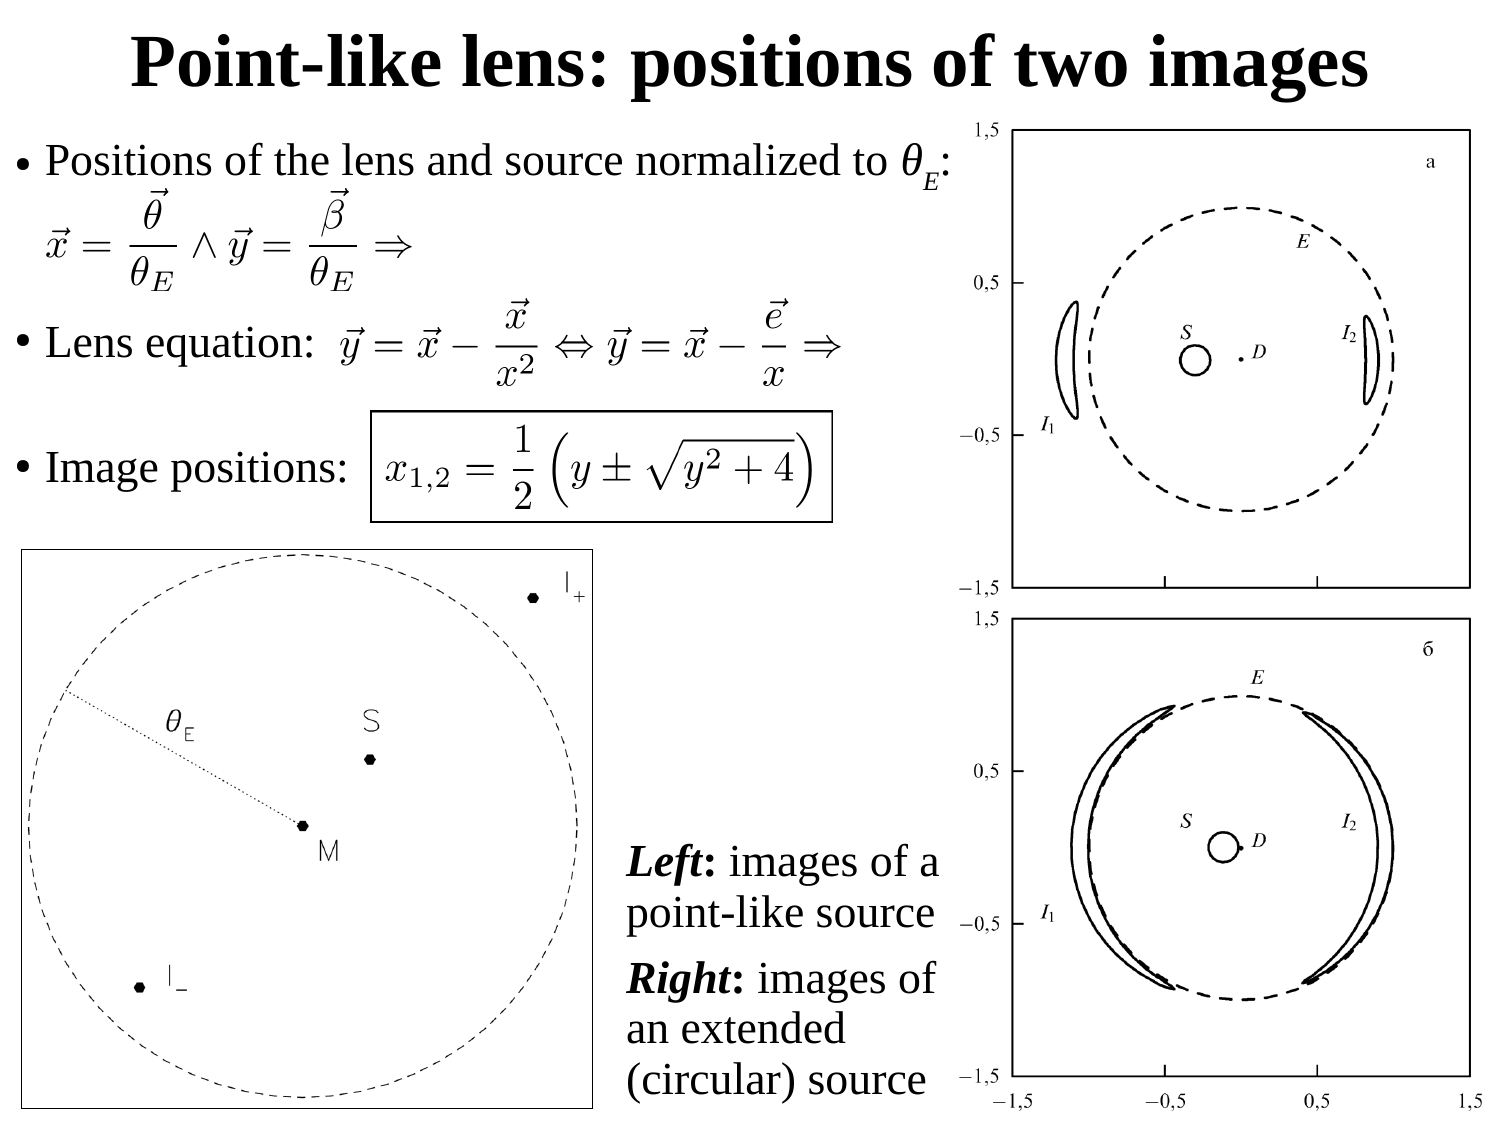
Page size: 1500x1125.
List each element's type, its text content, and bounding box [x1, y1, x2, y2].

picture [46, 188, 412, 291]
text_box Point-like lens: positions of two images [0, 12, 1500, 100]
picture [340, 298, 841, 386]
picture [22, 549, 593, 1108]
text_box Positions of the lens and source normalized to θE: Lens equation: Image positions: [0, 127, 956, 496]
picture [370, 410, 833, 523]
picture [956, 119, 1485, 1112]
text_box Left: images of a point-like source Right: images of an extended (circular) source [611, 828, 957, 1114]
